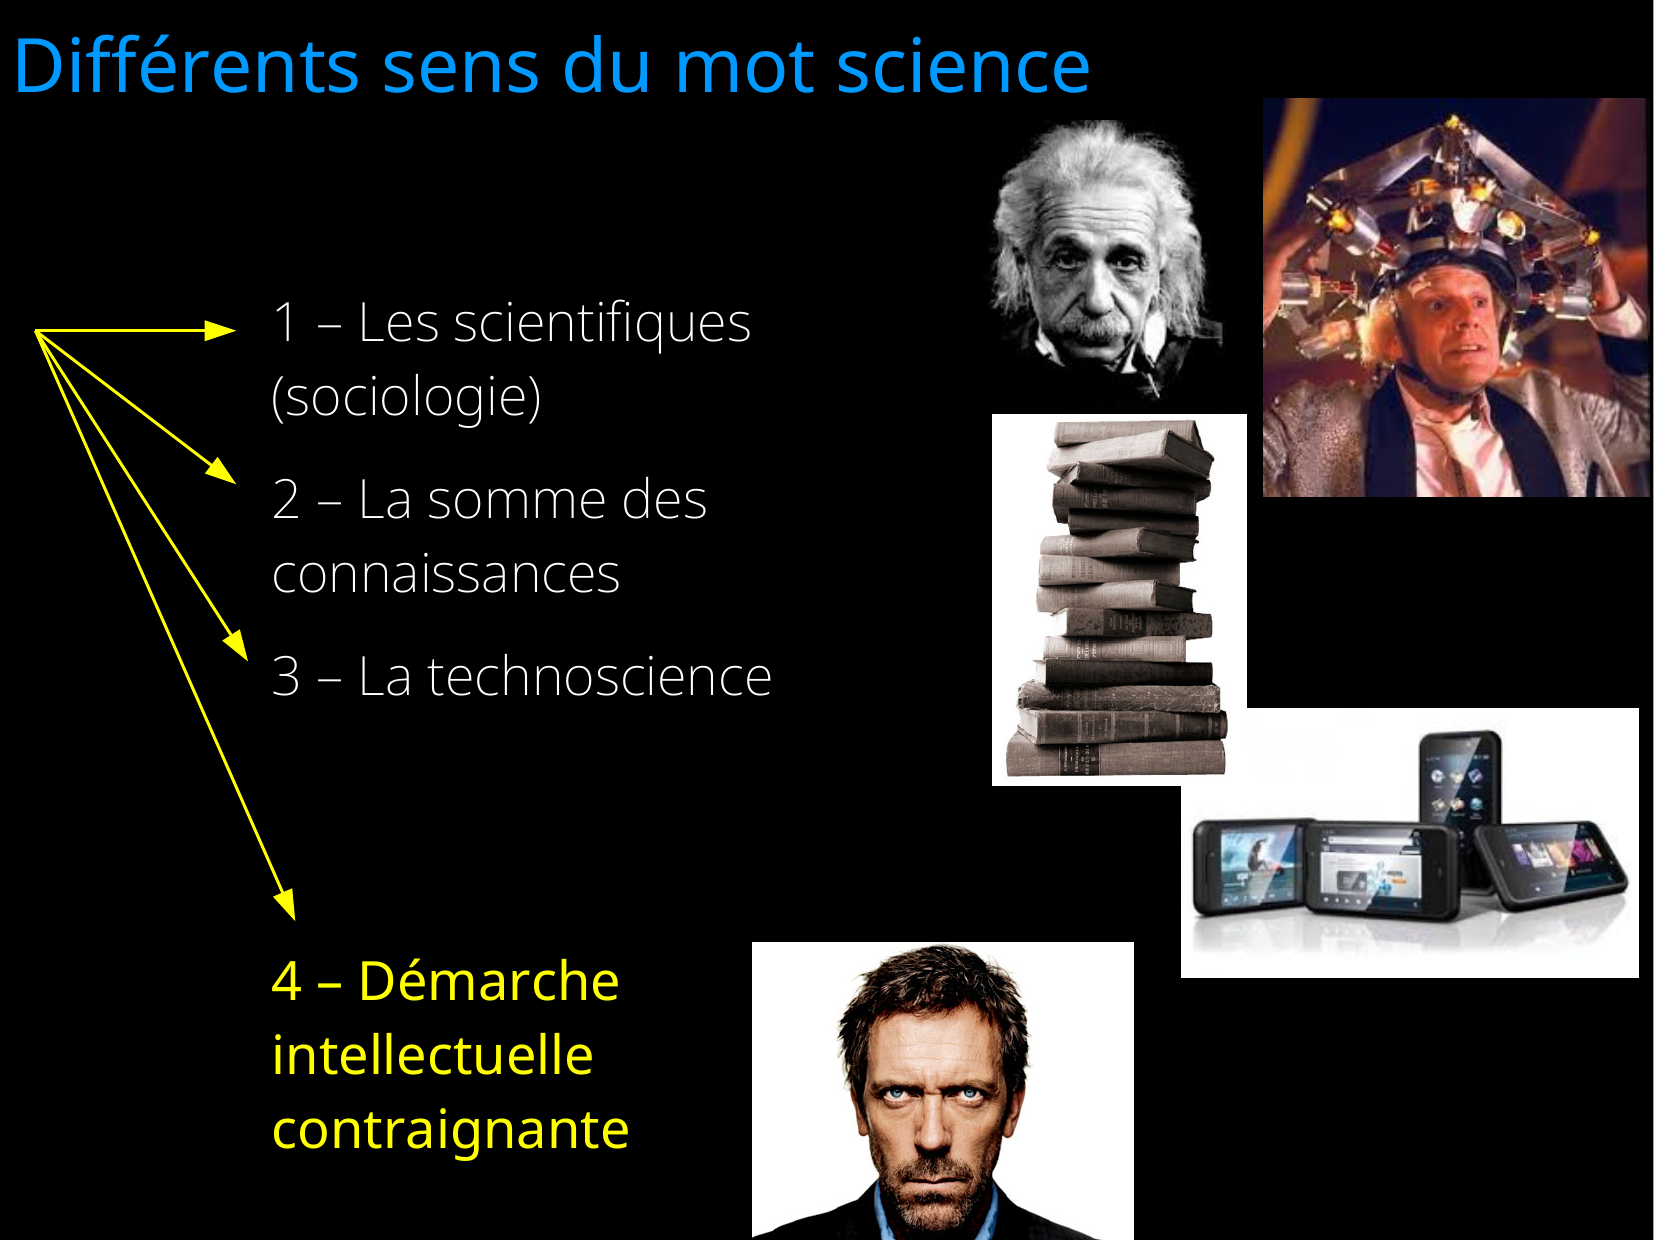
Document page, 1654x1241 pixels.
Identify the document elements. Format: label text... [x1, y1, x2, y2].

text_box 2 – La somme des connaissances [271, 460, 945, 637]
text_box 3 – La technoscience [271, 637, 945, 770]
text_box 1 – Les scientifiques (sociologie) [271, 283, 945, 460]
picture [835, 98, 1650, 978]
text_box 4 – Démarche intellectuelle contraignante [271, 942, 721, 1211]
text_box Différents sens du mot science [11, 11, 1536, 107]
picture [752, 942, 1134, 1240]
